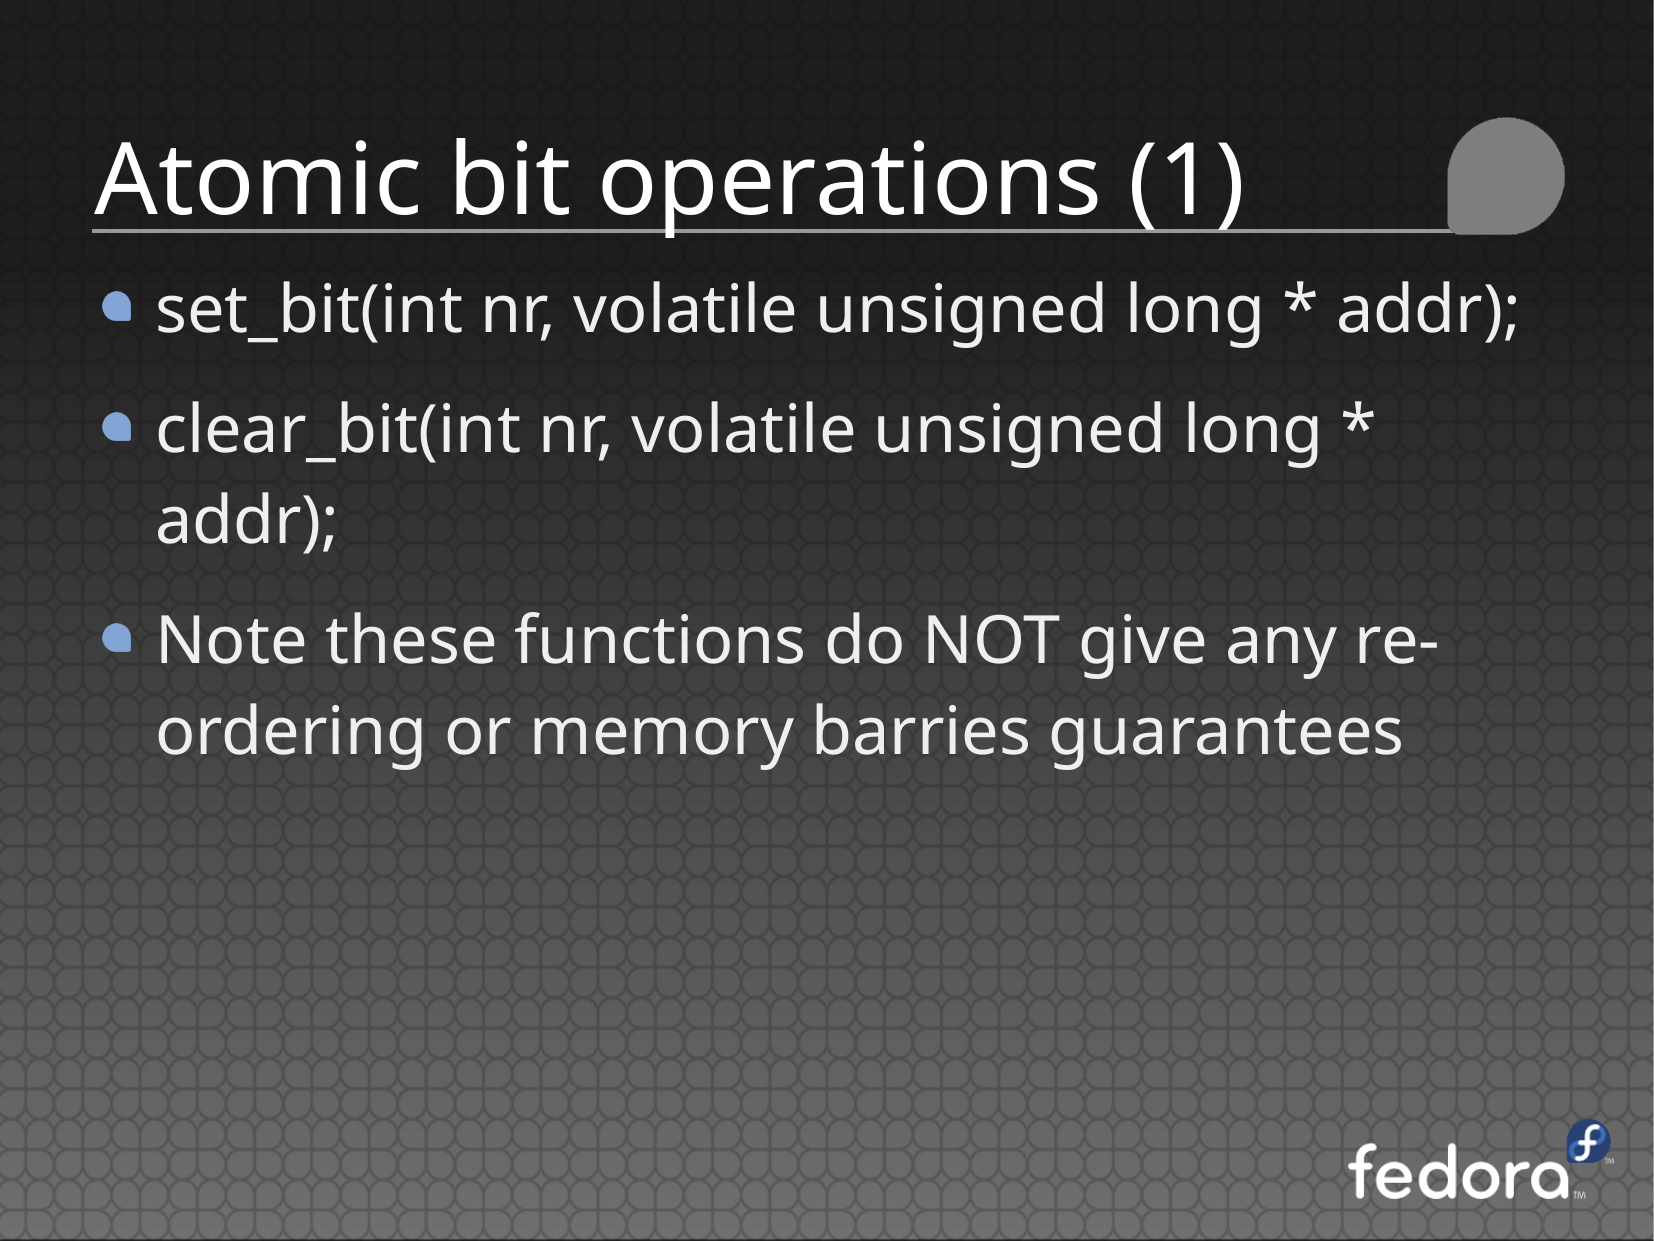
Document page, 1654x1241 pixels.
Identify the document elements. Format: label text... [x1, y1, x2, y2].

title Atomic bit operations (1) [94, 100, 1426, 251]
picture [0, 0, 1654, 1241]
list set_bit(int nr, volatile unsigned long * addr); clear_bit(int nr, volatile unsigned long * addr); Note these functions do NOT give any re-ordering or memory barries guarantees [84, 260, 1573, 1098]
